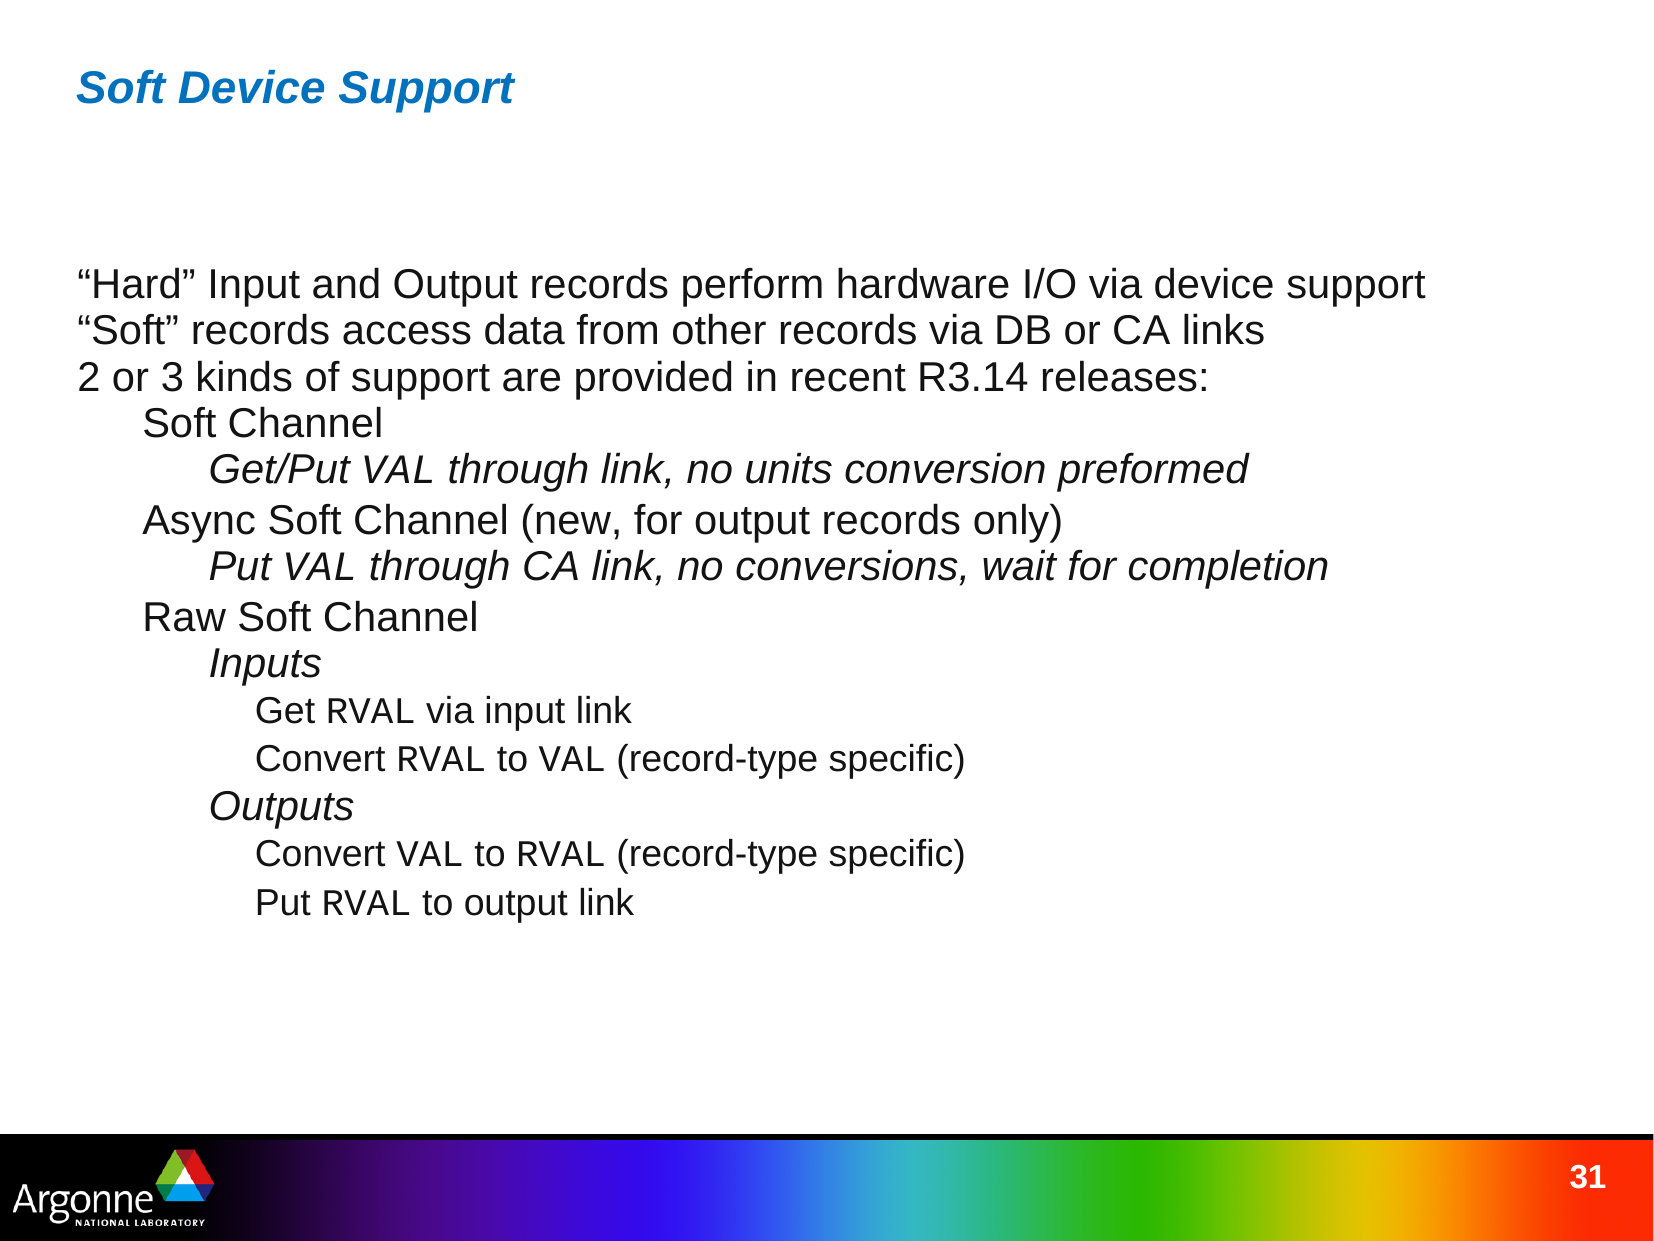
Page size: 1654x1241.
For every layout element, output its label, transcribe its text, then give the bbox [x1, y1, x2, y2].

picture [0, 1134, 1654, 1241]
list “Hard” Input and Output records perform hardware I/O via device support “Soft” records access data from other records via DB or CA links 2 or 3 kinds of support are provided in recent R3.14 releases: Soft Channel Get/Put VAL through link, no units conversion preformed Async Soft Channel (new, for output records only) Put VAL through CA link, no conversions, wait for completion Raw Soft Channel Inputs Get RVAL via input link Convert RVAL to VAL (record-type specific) Outputs Convert VAL to RVAL (record-type specific) Put RVAL to output link [62, 253, 1498, 1123]
title Soft Device Support [61, 59, 1500, 144]
